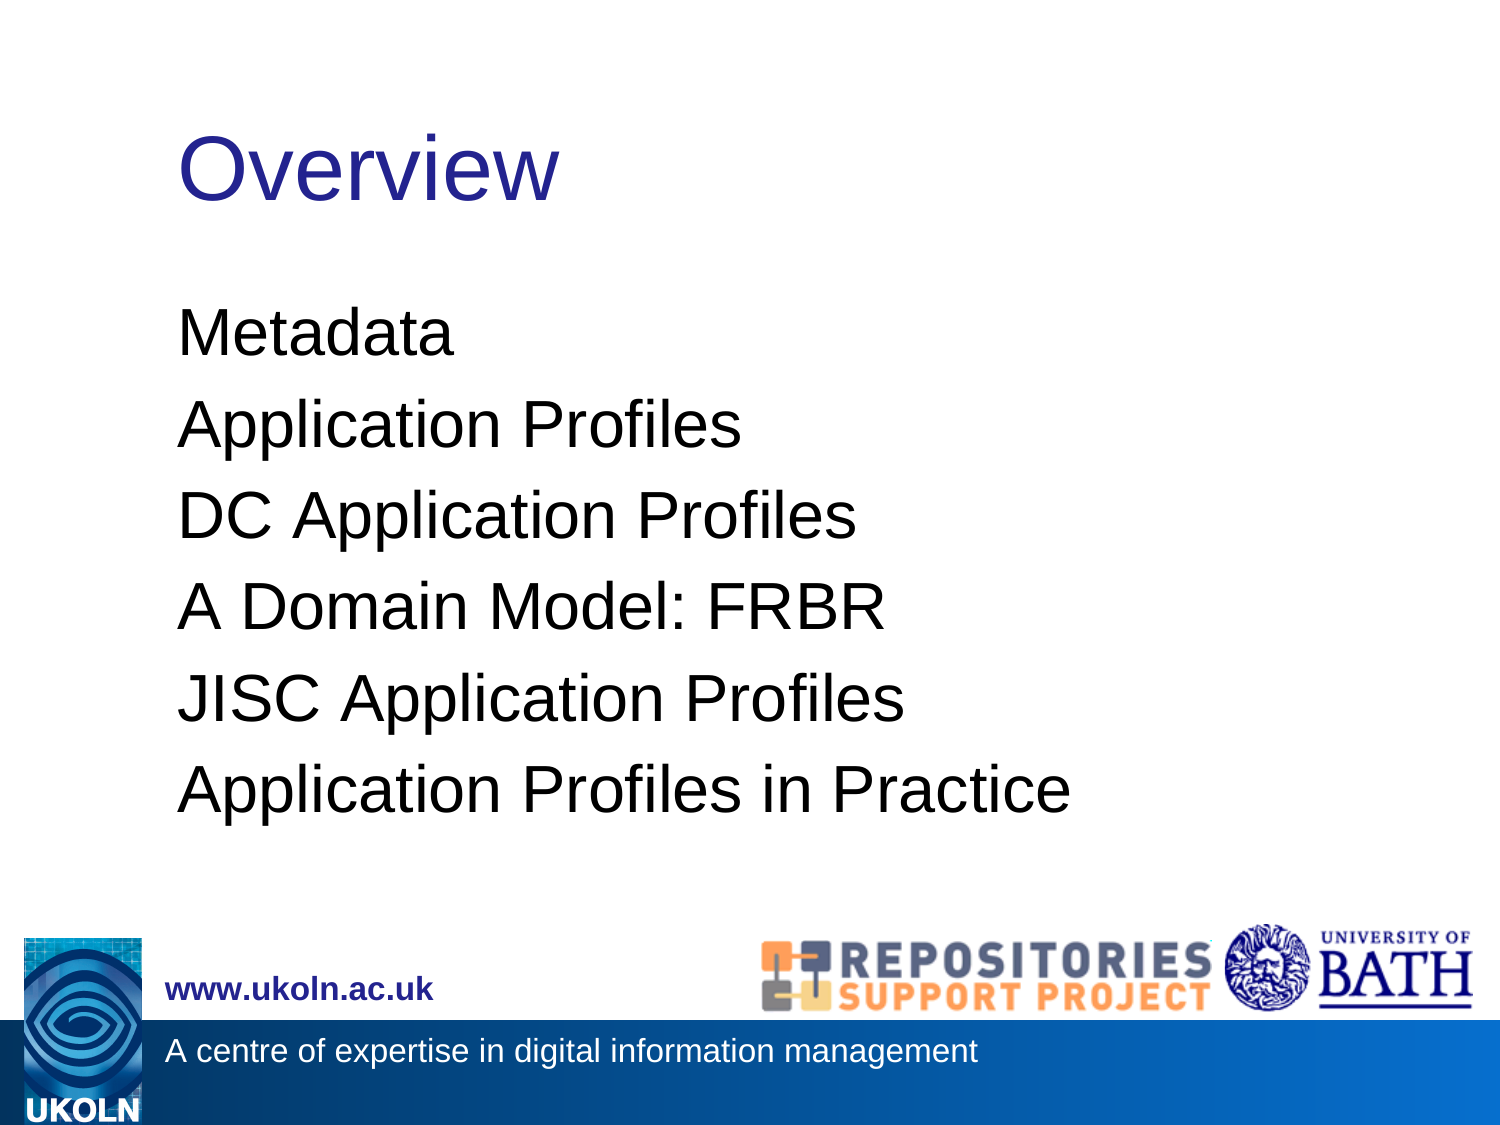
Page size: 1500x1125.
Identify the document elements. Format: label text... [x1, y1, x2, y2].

picture [24, 950, 142, 1125]
picture [1375, 924, 1473, 1015]
title Overview [162, 87, 1375, 250]
list Metadata Application Profiles DC Application Profiles A Domain Model: FRBR JISC Application Profiles Application Profiles in Practice [162, 287, 1375, 1060]
